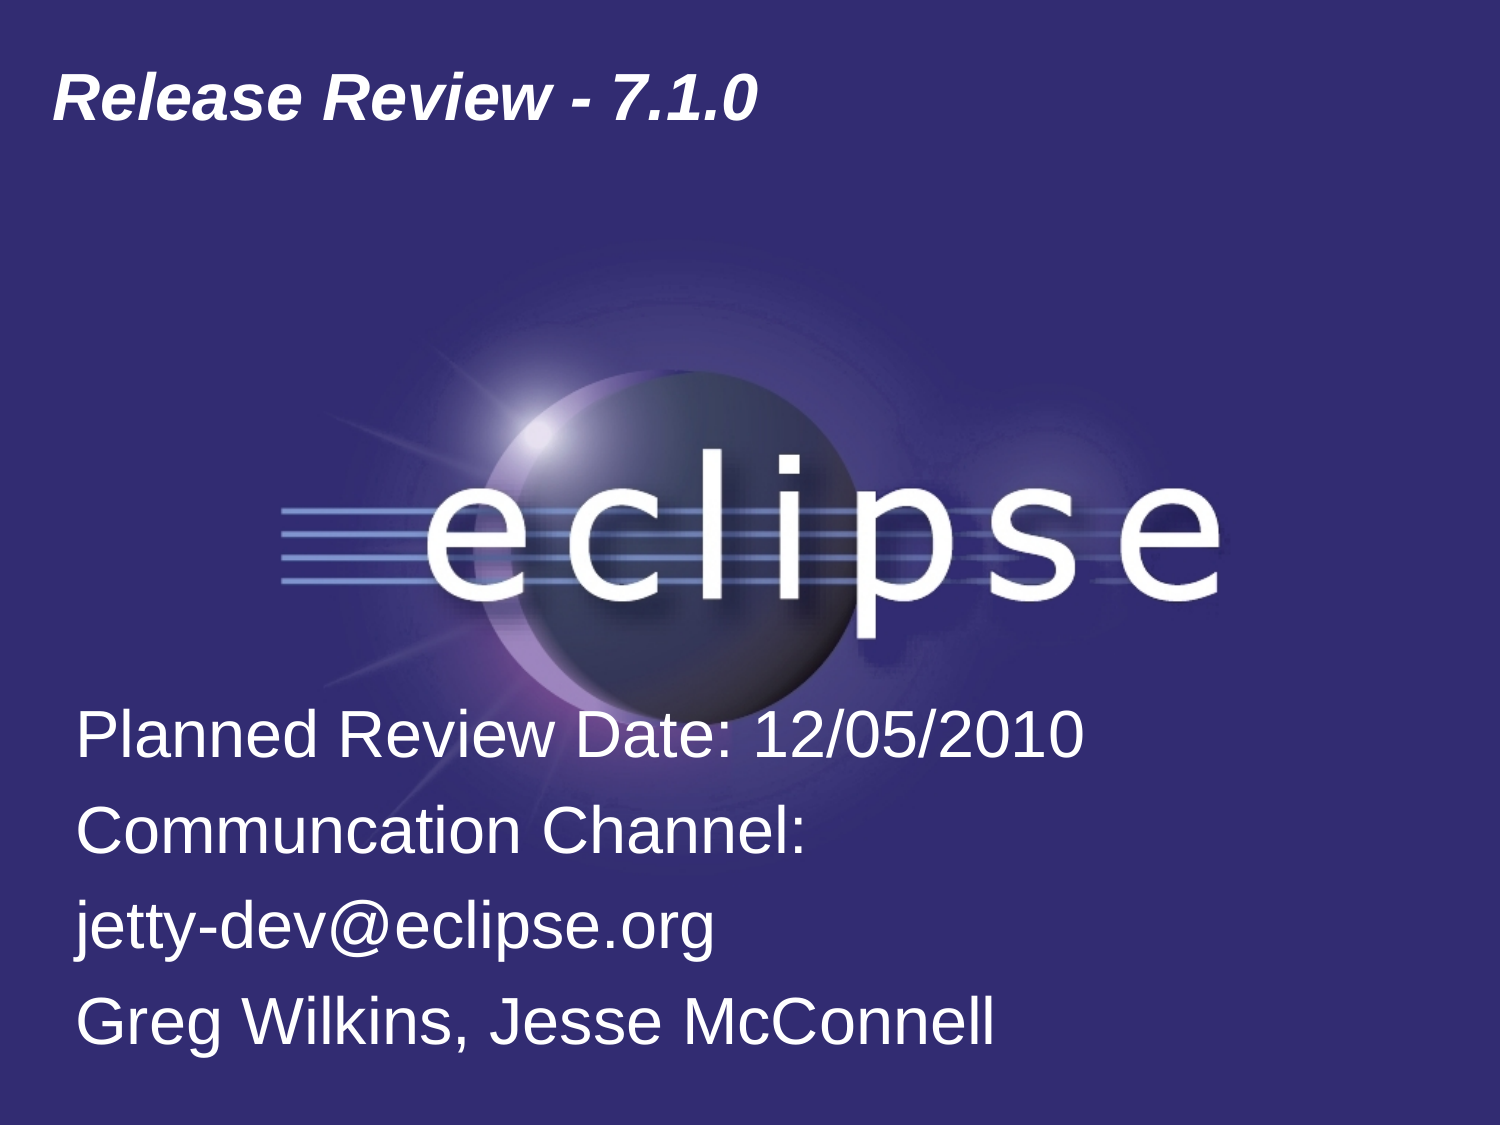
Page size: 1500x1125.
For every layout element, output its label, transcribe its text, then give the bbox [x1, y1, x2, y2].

title Release Review - 7.1.0 [37, 58, 1417, 316]
picture [0, 0, 1500, 1125]
subtitle Planned Review Date: 12/05/2010 Communcation Channel: jetty-dev@eclipse.org Greg Wilkins, Jesse McConnell [75, 697, 1425, 1059]
